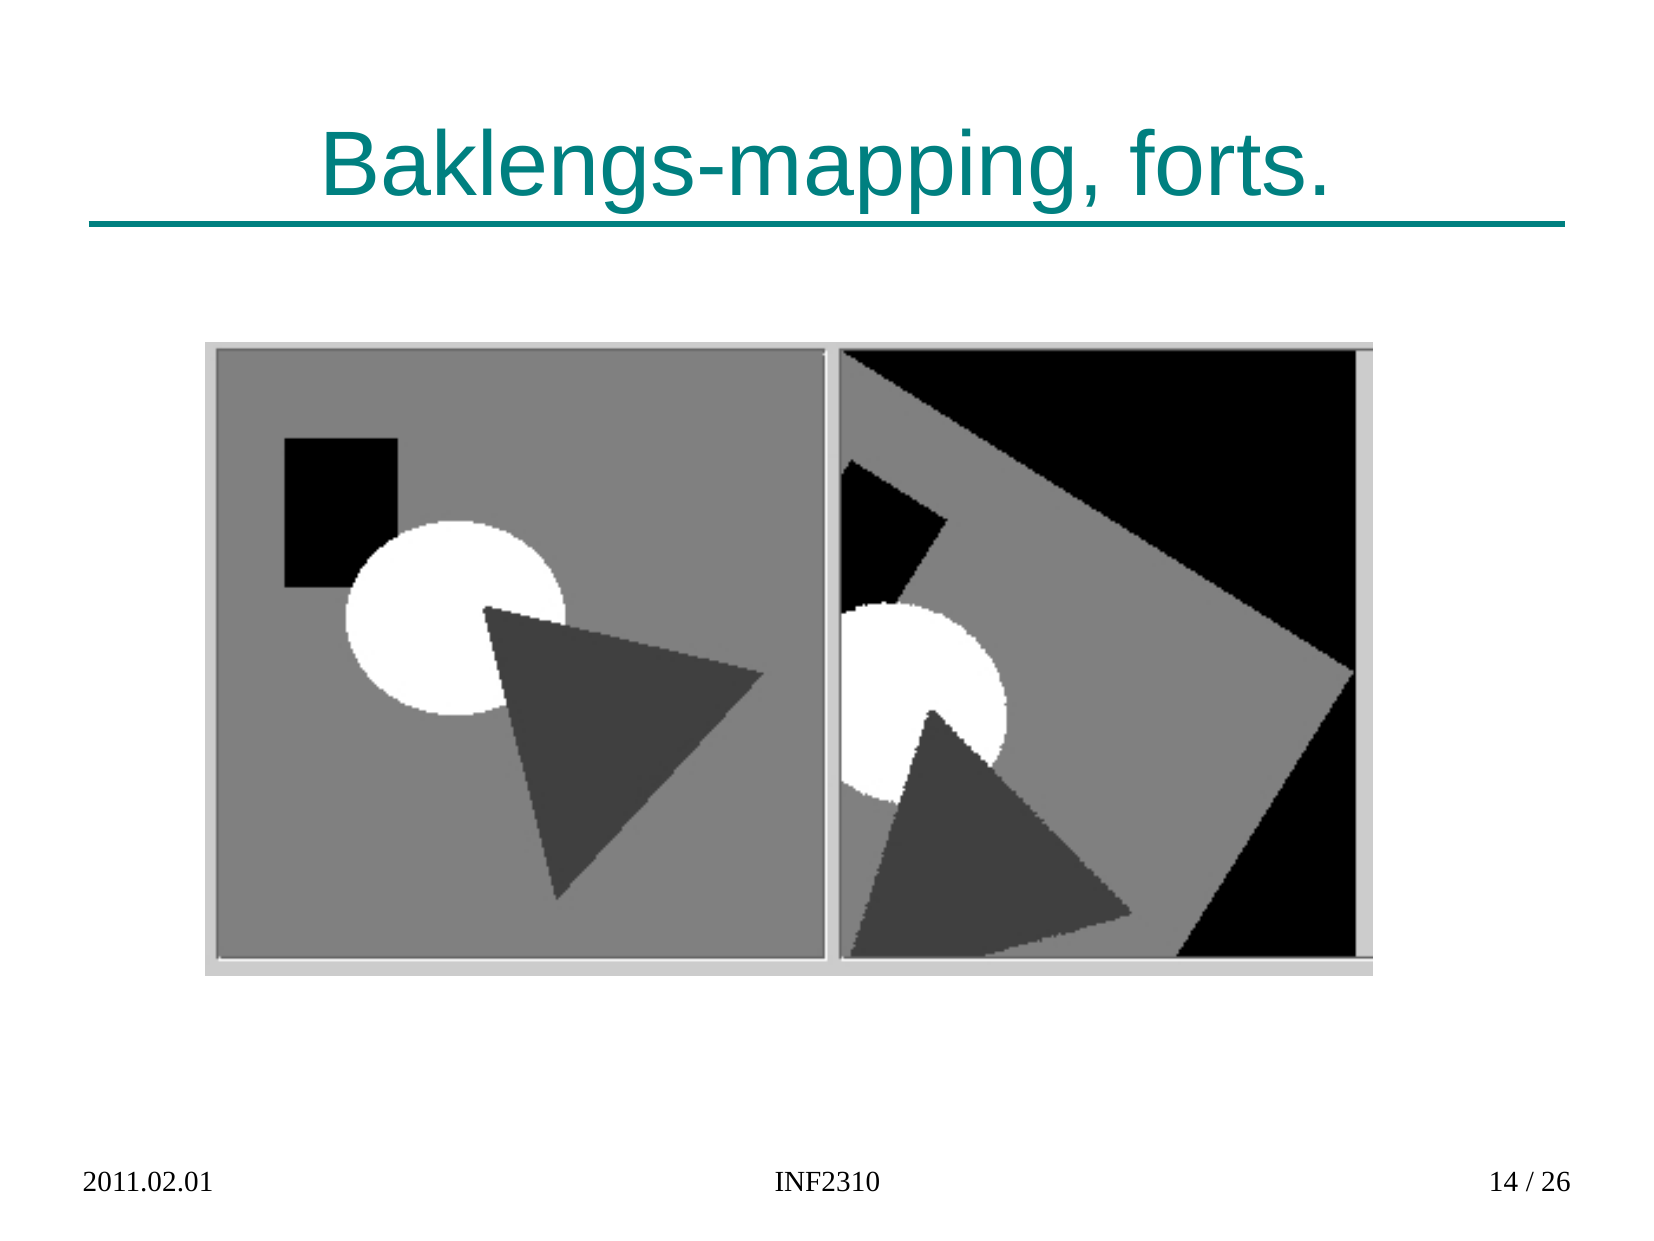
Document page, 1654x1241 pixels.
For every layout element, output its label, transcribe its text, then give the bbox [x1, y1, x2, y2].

title Baklengs-mapping, forts. [123, 68, 1530, 249]
picture [205, 342, 1373, 976]
